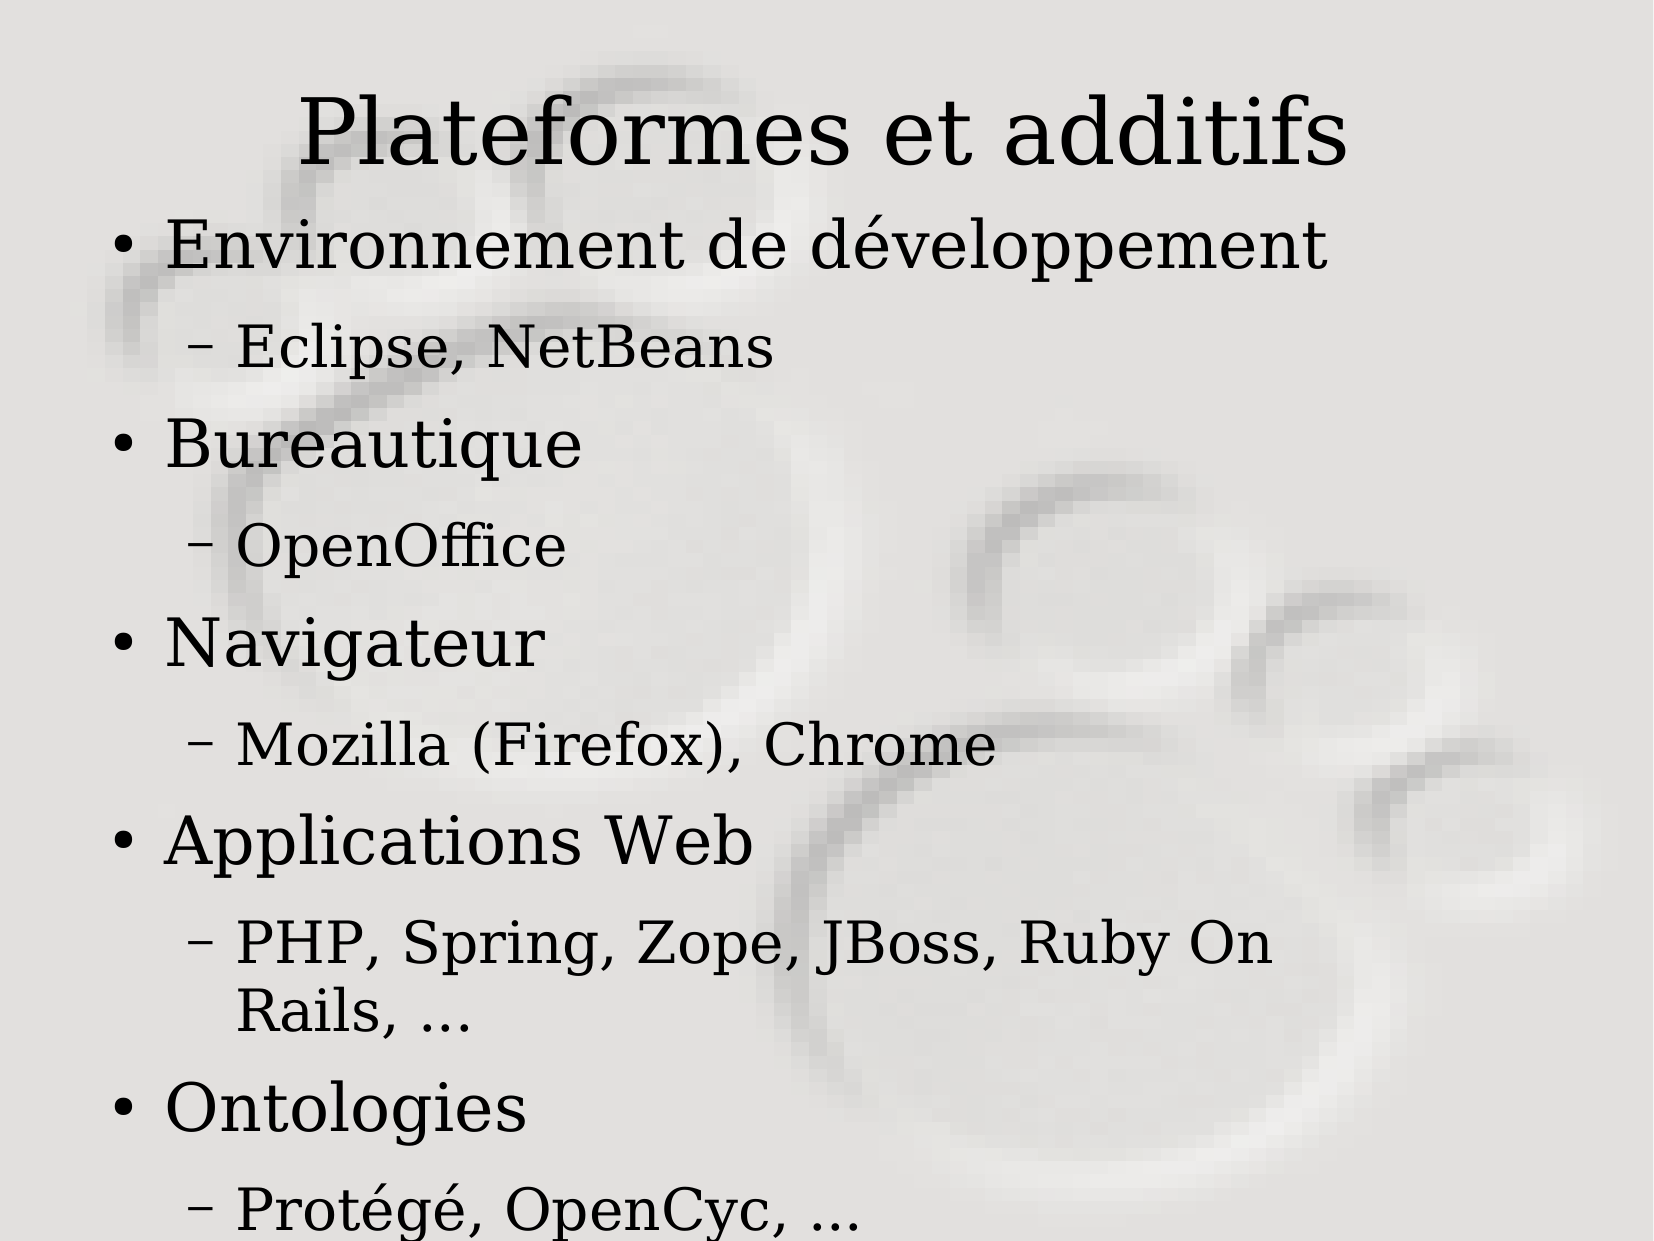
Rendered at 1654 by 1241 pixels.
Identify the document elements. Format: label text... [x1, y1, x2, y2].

list Environnement de développement Eclipse, NetBeans Bureautique OpenOffice Navigateur Mozilla (Firefox), Chrome Applications Web PHP, Spring, Zope, JBoss, Ruby On Rails, ... Ontologies Protégé, OpenCyc, ... [93, 206, 1506, 1241]
title Plateformes et additifs [118, 29, 1531, 237]
picture [0, 0, 1654, 1241]
